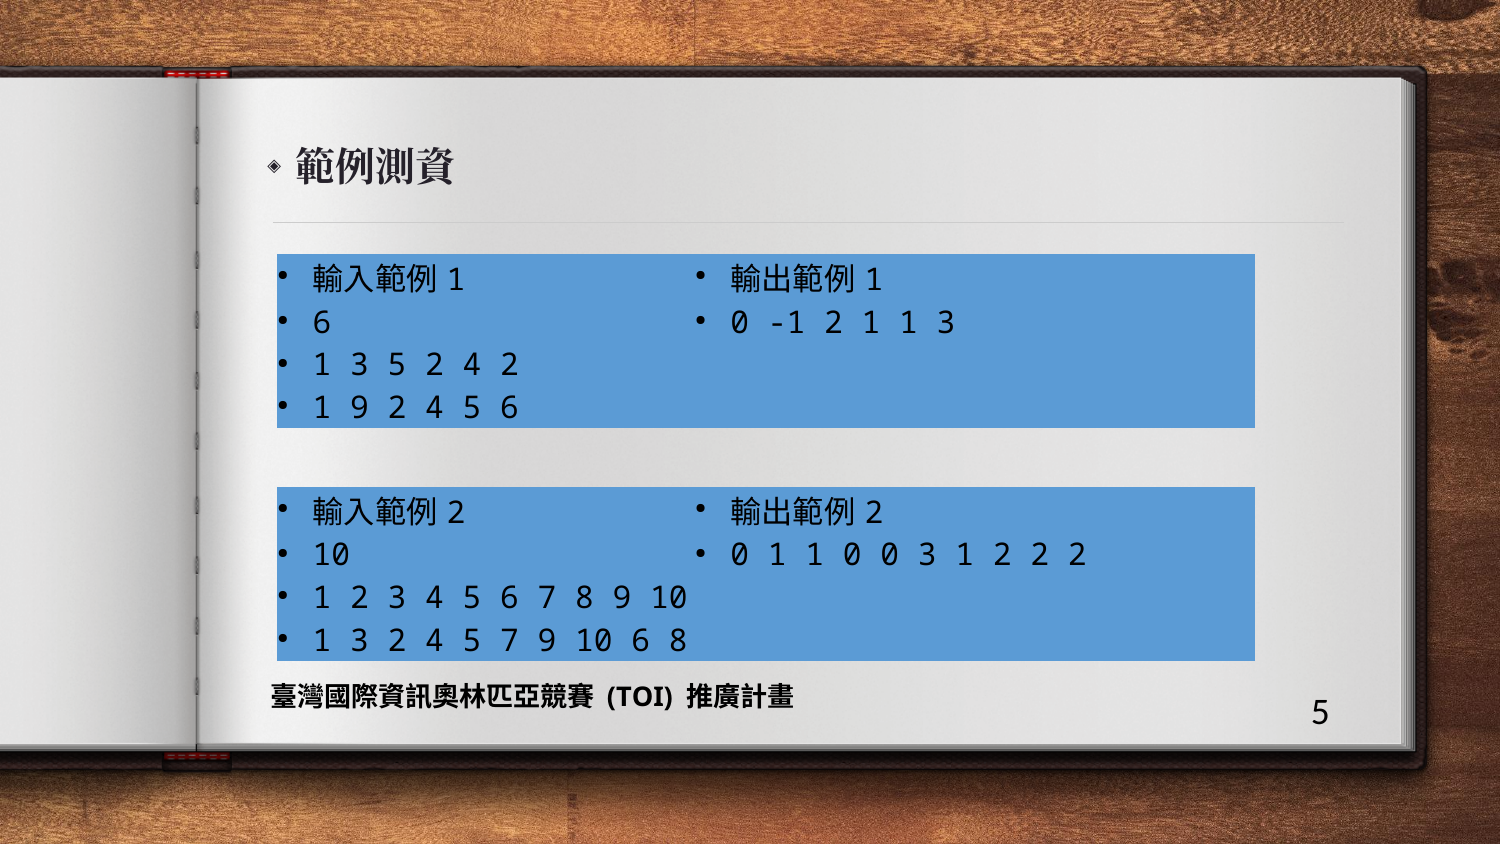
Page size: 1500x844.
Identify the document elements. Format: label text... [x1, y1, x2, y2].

table_header 輸入範例1 6 1 3 5 2 4 2 1 9 2 4 5 6 [277, 254, 695, 428]
table_header 輸出範例2 0 1 1 0 0 3 1 2 2 2 [695, 487, 1255, 661]
table_header 輸入範例2 10 1 2 3 4 5 6 7 8 9 10 1 3 2 4 5 7 9 10 6 8 [277, 487, 695, 661]
list 範例測資 [252, 126, 1194, 205]
table_header 輸出範例1 0 -1 2 1 1 3 [695, 254, 1255, 428]
text_box [1295, 672, 1386, 737]
